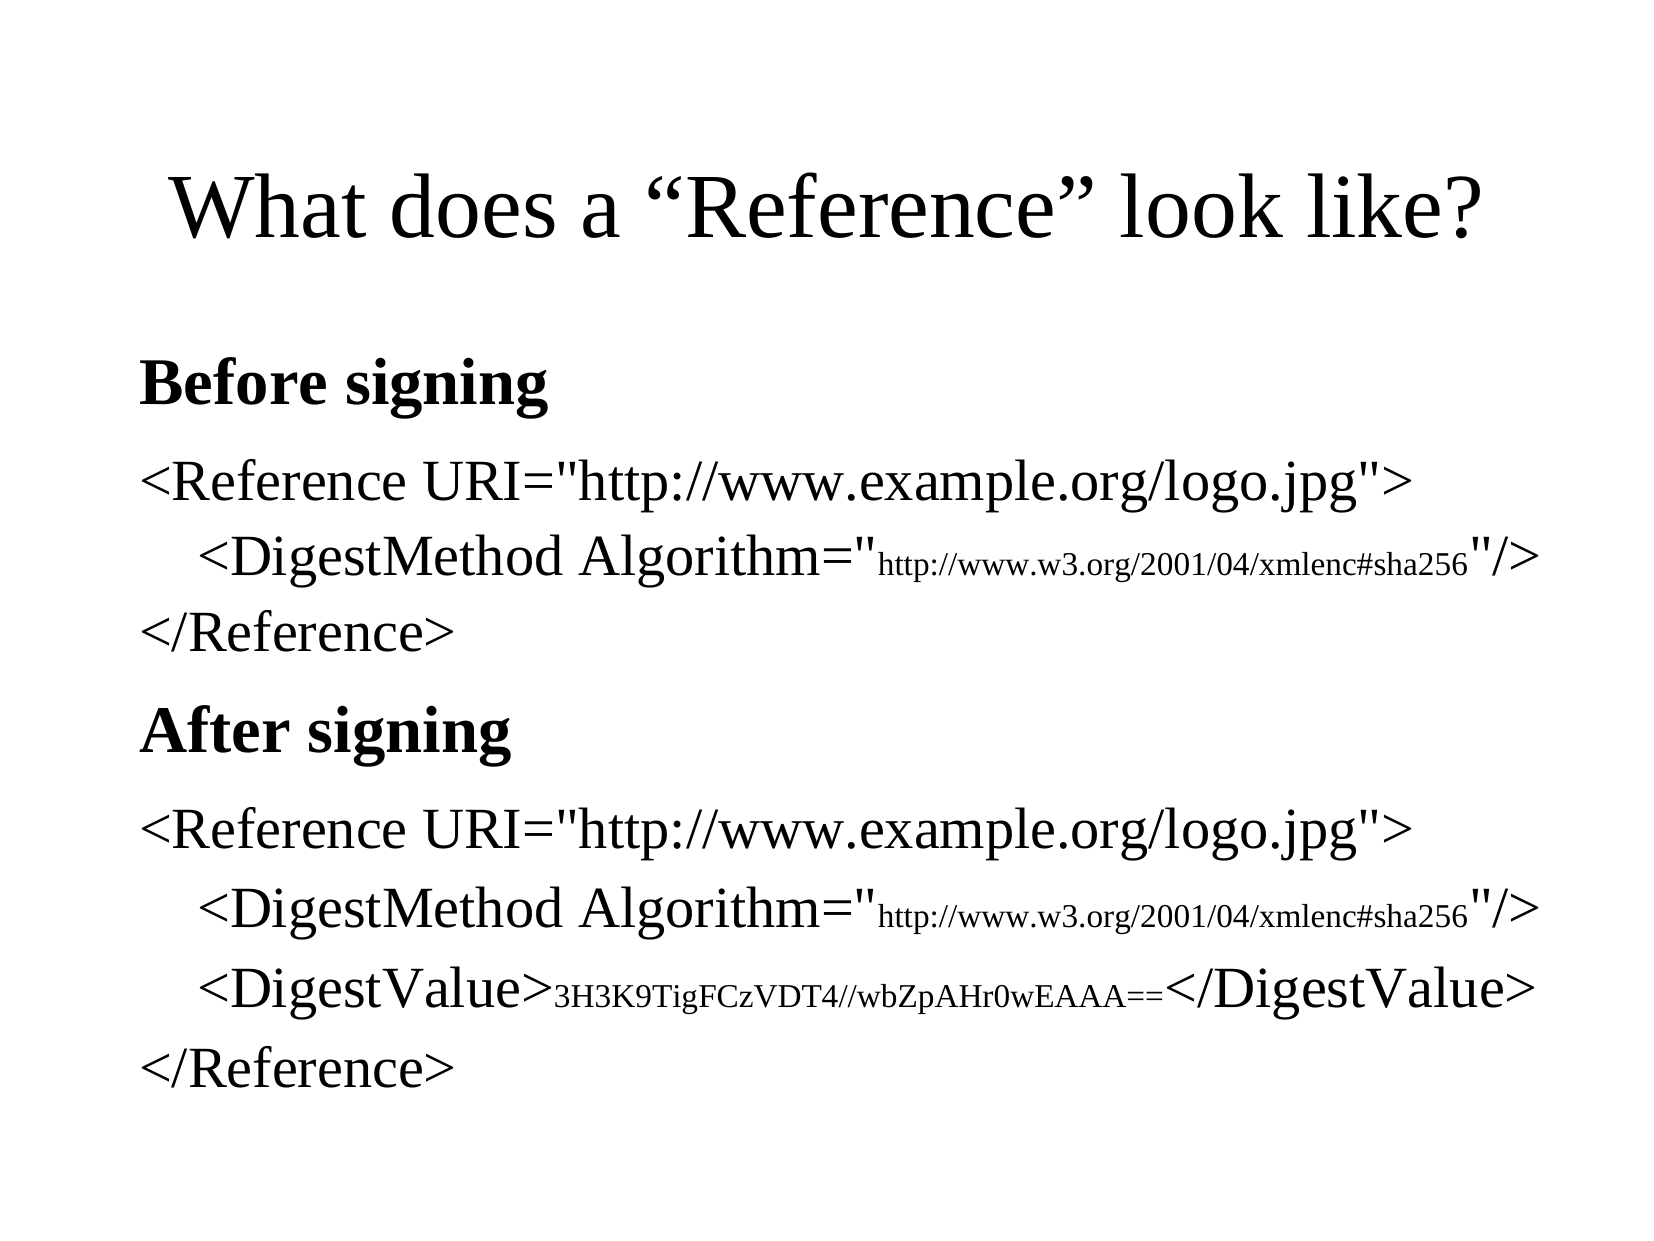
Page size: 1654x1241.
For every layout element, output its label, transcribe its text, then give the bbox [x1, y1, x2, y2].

list Before signing <Reference URI="http://www.example.org/logo.jpg"> <DigestMethod Algorithm="http://www.w3.org/2001/04/xmlenc#sha256"/> </Reference> After signing <Reference URI="http://www.example.org/logo.jpg"> <DigestMethod Algorithm="http://www.w3.org/2001/04/xmlenc#sha256"/> <DigestValue>3H3K9TigFCzVDT4//wbZpAHr0wEAAA==</DigestValue> </Reference> [121, 344, 1616, 1127]
title What does a “Reference” look like? [121, 102, 1534, 311]
